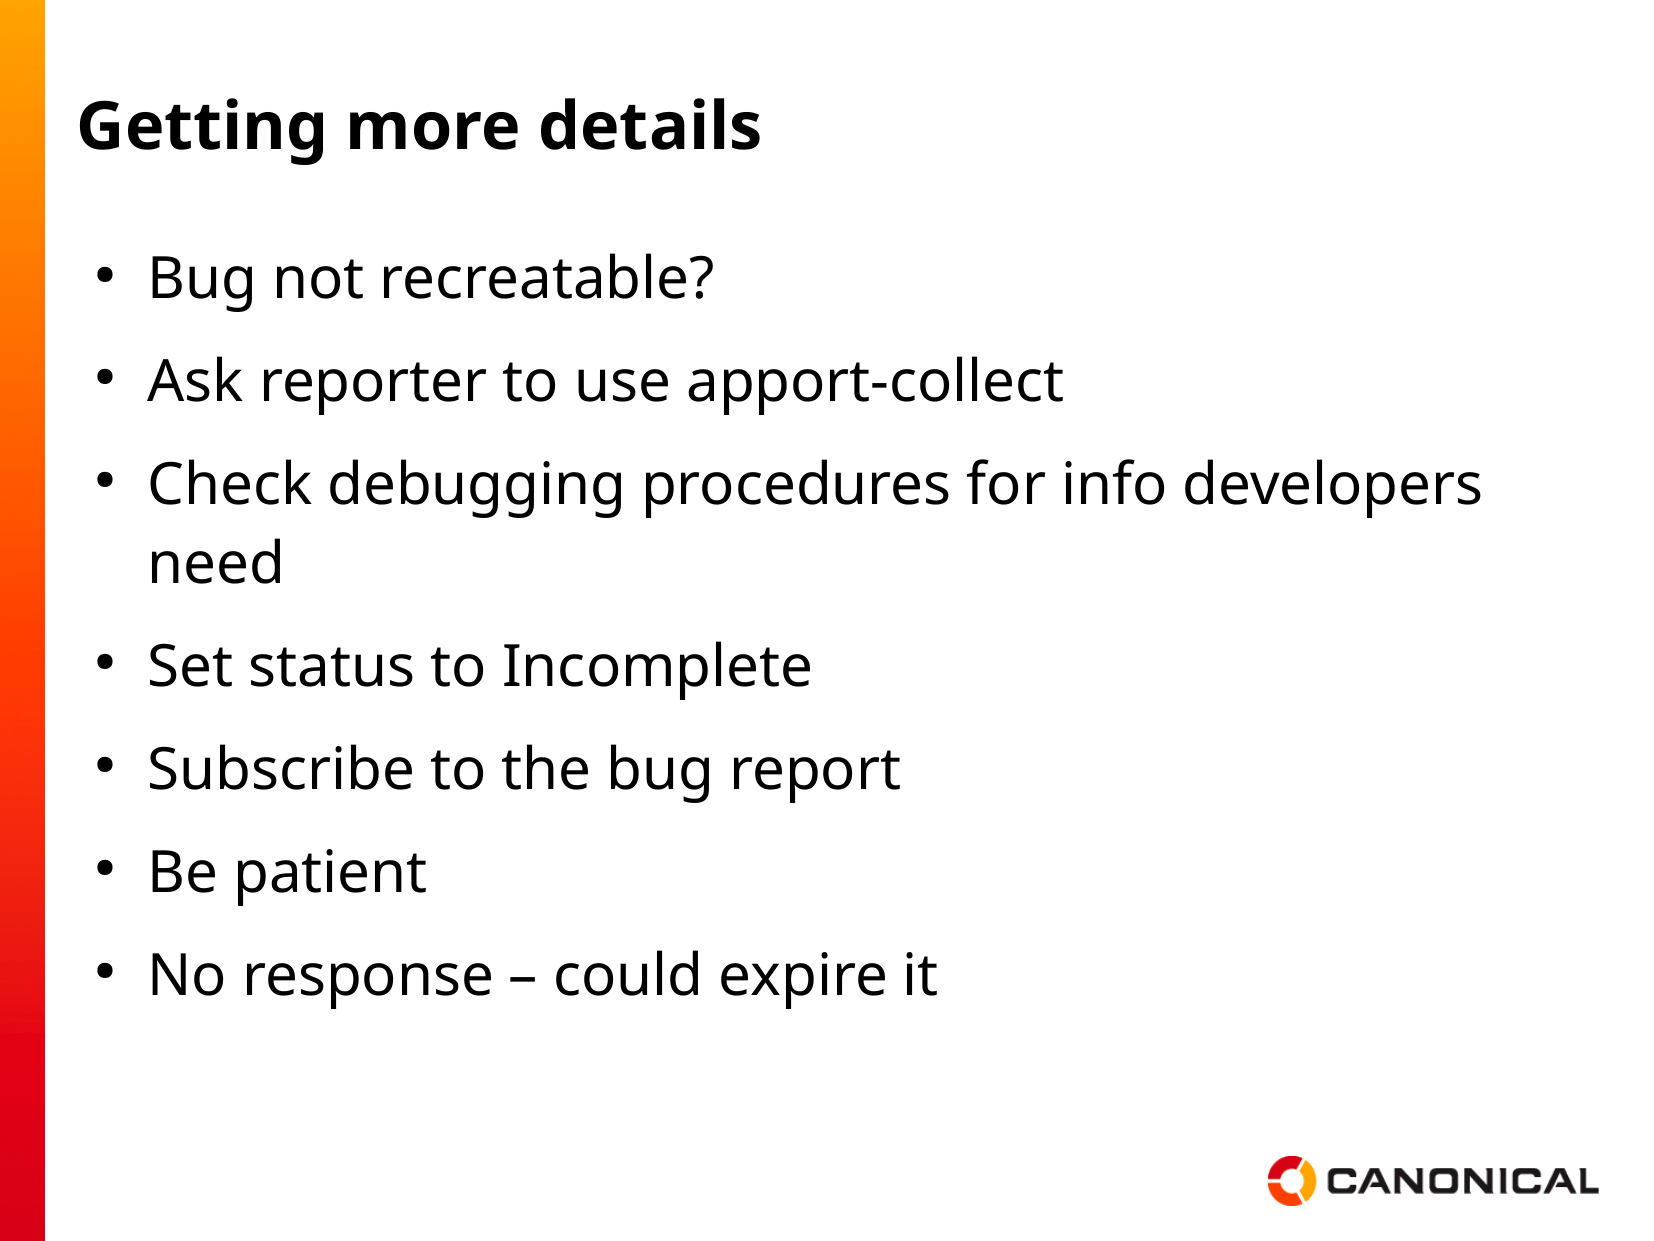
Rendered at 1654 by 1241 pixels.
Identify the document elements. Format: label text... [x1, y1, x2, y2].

picture [0, 0, 45, 1241]
picture [1268, 1156, 1599, 1206]
list Bug not recreatable? Ask reporter to use apport-collect Check debugging procedures for info developers need Set status to Incomplete Subscribe to the bug report Be patient No response – could expire it [76, 236, 1589, 1040]
title Getting more details [76, 48, 1589, 200]
